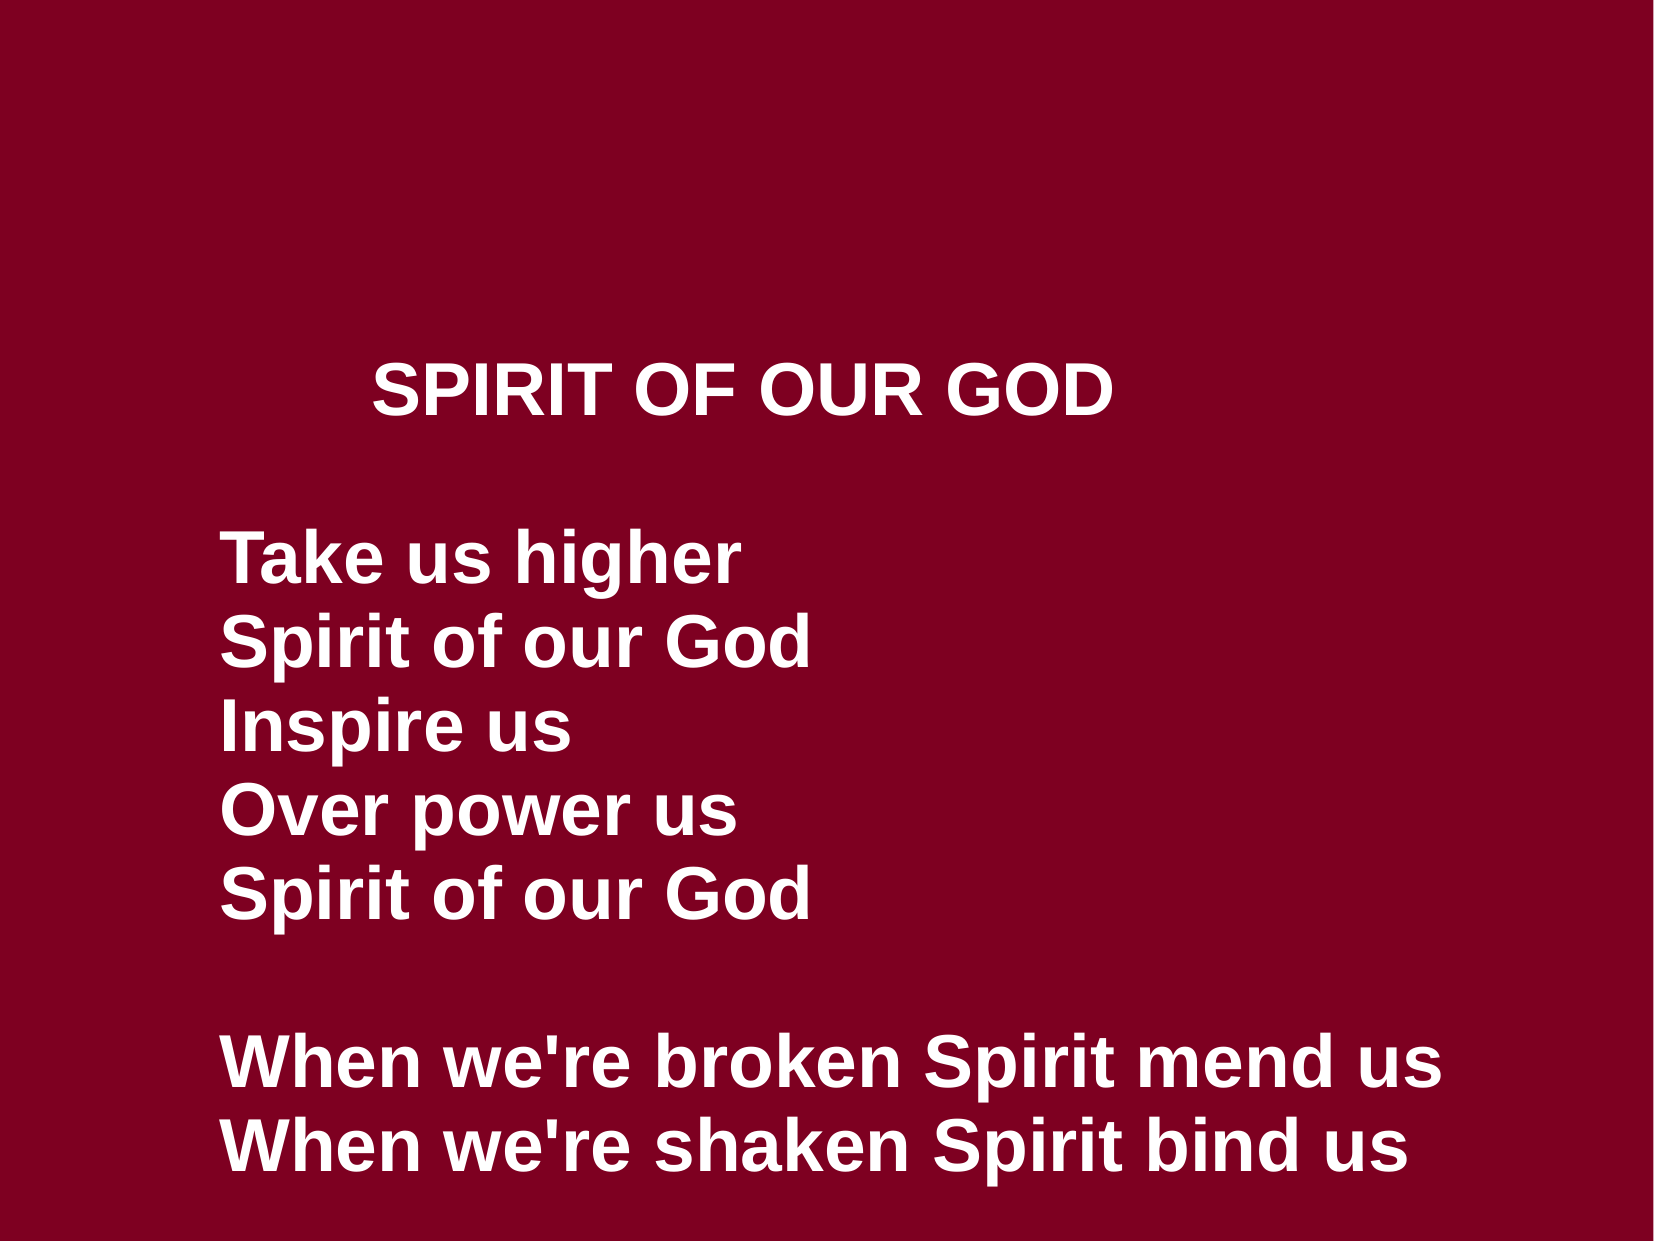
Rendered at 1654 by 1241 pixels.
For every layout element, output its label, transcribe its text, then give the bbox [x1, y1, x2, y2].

text_box SPIRIT OF OUR GOD Take us higher Spirit of our God Inspire us Over power us Spirit of our God When we're broken Spirit mend us When we're shaken Spirit bind us Take us higher........ [0, 0, 1654, 1241]
